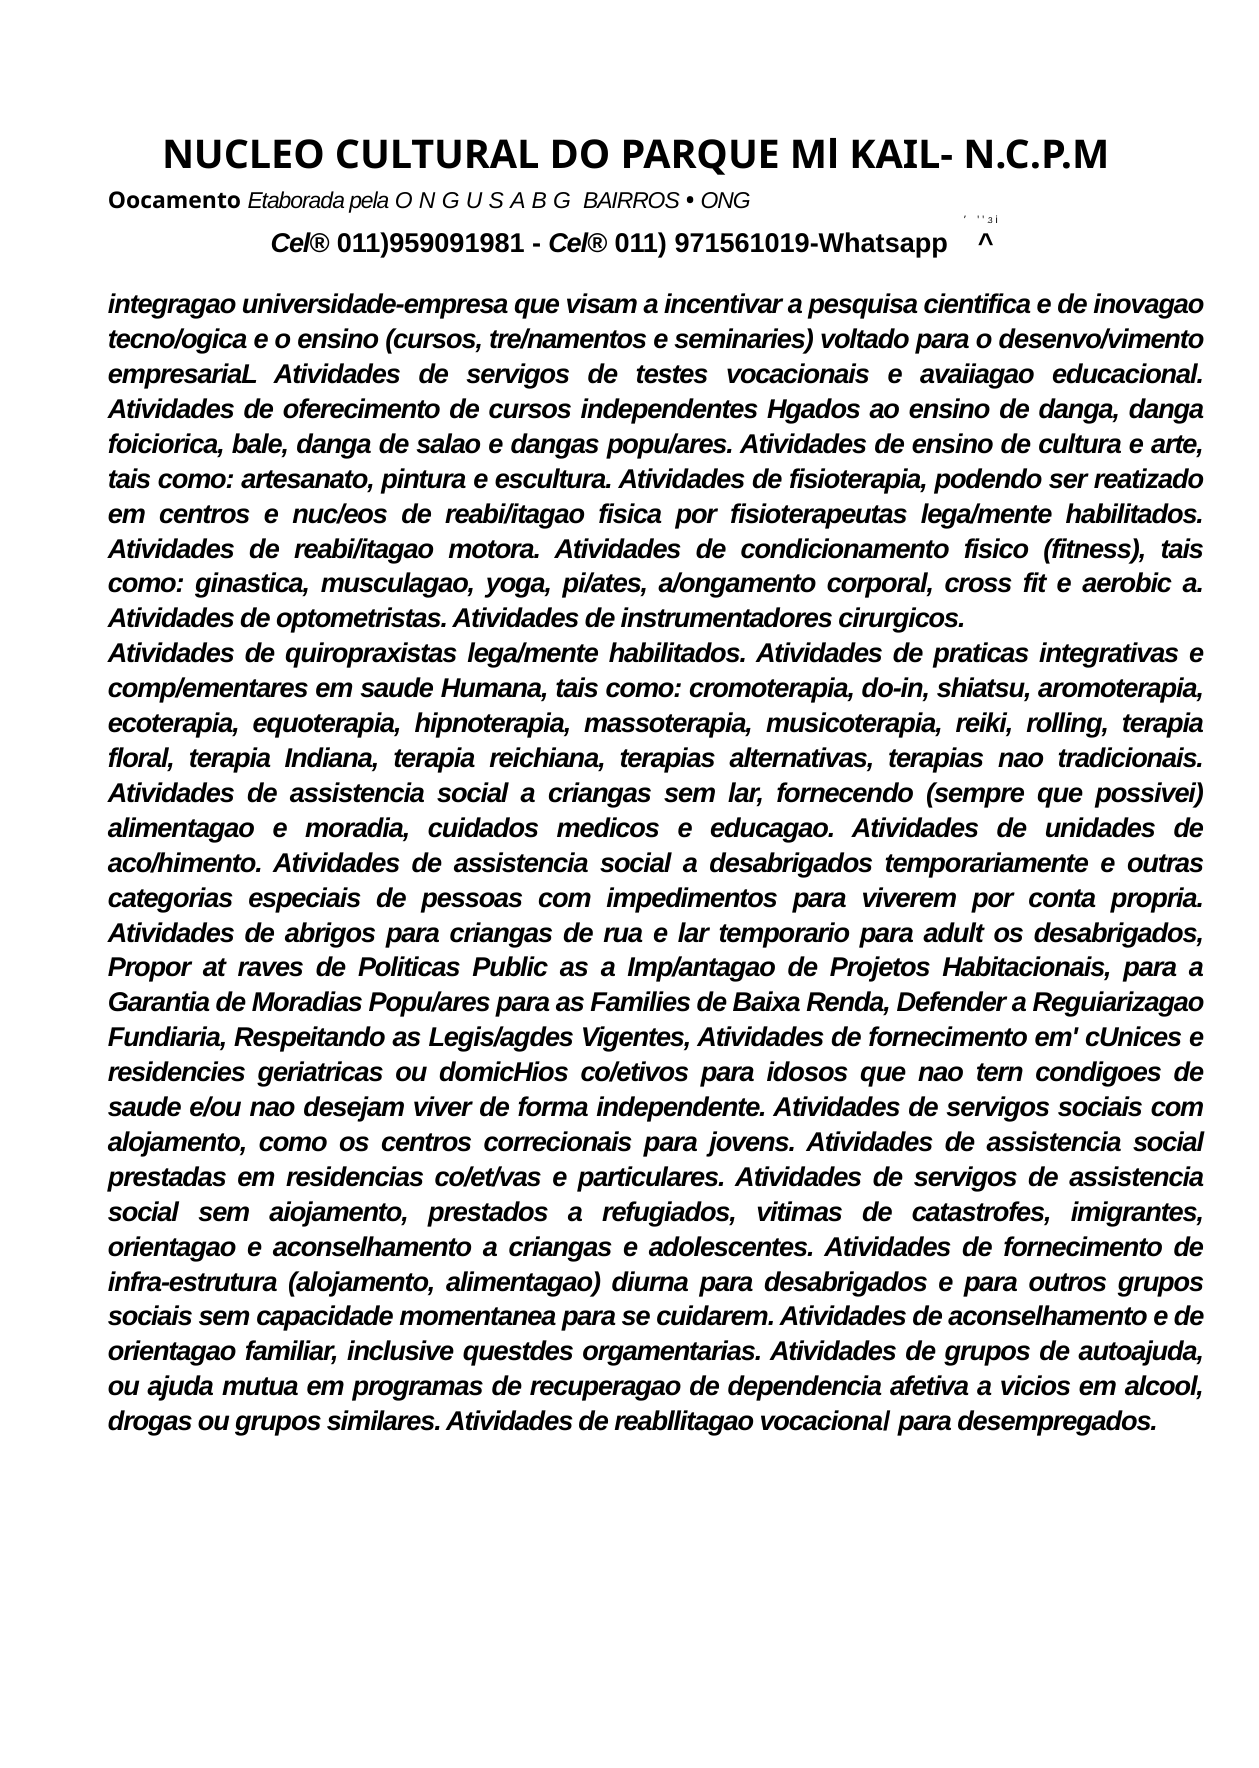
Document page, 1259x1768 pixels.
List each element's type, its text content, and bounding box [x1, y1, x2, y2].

text_box NUCLEO CULTURAL DO PARQUE Ml KAIL- N.C.P.M Oocamento Etaborada pela ONGUSABG BAIRROS • ONG ’ ' ' .3 i Cel® 011)959091981 - Cel® 011) 971561019-Whatsapp ^ integragao universidade-empresa que visam a incentivar a pesquisa cientifica e de inovagao tecno/ogica e o ensino (cursos, tre/namentos e seminaries) voltado para o desenvo/vimento empresariaL Atividades de servigos de testes vocacionais e avaiiagao educacional. Atividades de oferecimento de cursos independentes Hgados ao ensino de danga, danga foiciorica, bale, danga de salao e dangas popu/ares. Atividades de ensino de cultura e arte, tais como: artesanato, pintura e escultura. Atividades de fisioterapia, podendo ser reatizado em centros e nuc/eos de reabi/itagao fisica por fisioterapeutas lega/mente habilitados. Atividades de reabi/itagao motora. Atividades de condicionamento fisico (fitness), tais como: ginastica, musculagao, yoga, pi/ates, a/ongamento corporal, cross fit e aerobic a. Atividades de optometristas. Atividades de instrumentadores cirurgicos. Atividades de quiropraxistas lega/mente habilitados. Atividades de praticas integrativas e comp/ementares em saude Humana, tais como: cromoterapia, do-in, shiatsu, aromoterapia, ecoterapia, equoterapia, hipnoterapia, massoterapia, musicoterapia, reiki, rolling, terapia floral, terapia Indiana, terapia reichiana, terapias alternativas, terapias nao tradicionais. Atividades de assistencia social a criangas sem lar, fornecendo (sempre que possivei) alimentagao e moradia, cuidados medicos e educagao. Atividades de unidades de aco/himento. Atividades de assistencia social a desabrigados temporariamente e outras categorias especiais de pessoas com impedimentos para viverem por conta propria. Atividades de abrigos para criangas de rua e lar temporario para adult os desabrigados, Propor at raves de Politicas Public as a Imp/antagao de Projetos Habitacionais, para a Garantia de Moradias Popu/ares para as Families de Baixa Renda, Defender a Reguiarizagao Fundiaria, Respeitando as Legis/agdes Vigentes, Atividades de fornecimento em' cUnices e residencies geriatricas ou domicHios co/etivos para idosos que nao tern condigoes de saude e/ou nao desejam viver de forma independente. Atividades de servigos sociais com alojamento, como os centros correcionais para jovens. Atividades de assistencia social prestadas em residencias co/et/vas e particulares. Atividades de servigos de assistencia social sem aiojamento, prestados a refugiados, vitimas de catastrofes, imigrantes, orientagao e aconselhamento a criangas e adolescentes. Atividades de fornecimento de infra-estrutura (alojamento, alimentagao) diurna para desabrigados e para outros grupos sociais sem capacidade momentanea para se cuidarem. Atividades de aconselhamento e de orientagao familiar, inclusive questdes orgamentarias. Atividades de grupos de autoajuda, ou ajuda mutua em programas de recuperagao de dependencia afetiva a vicios em alcool, drogas ou grupos similares. Atividades de reabllitagao vocaciona/ para desempregados. [108, 129, 1203, 1643]
